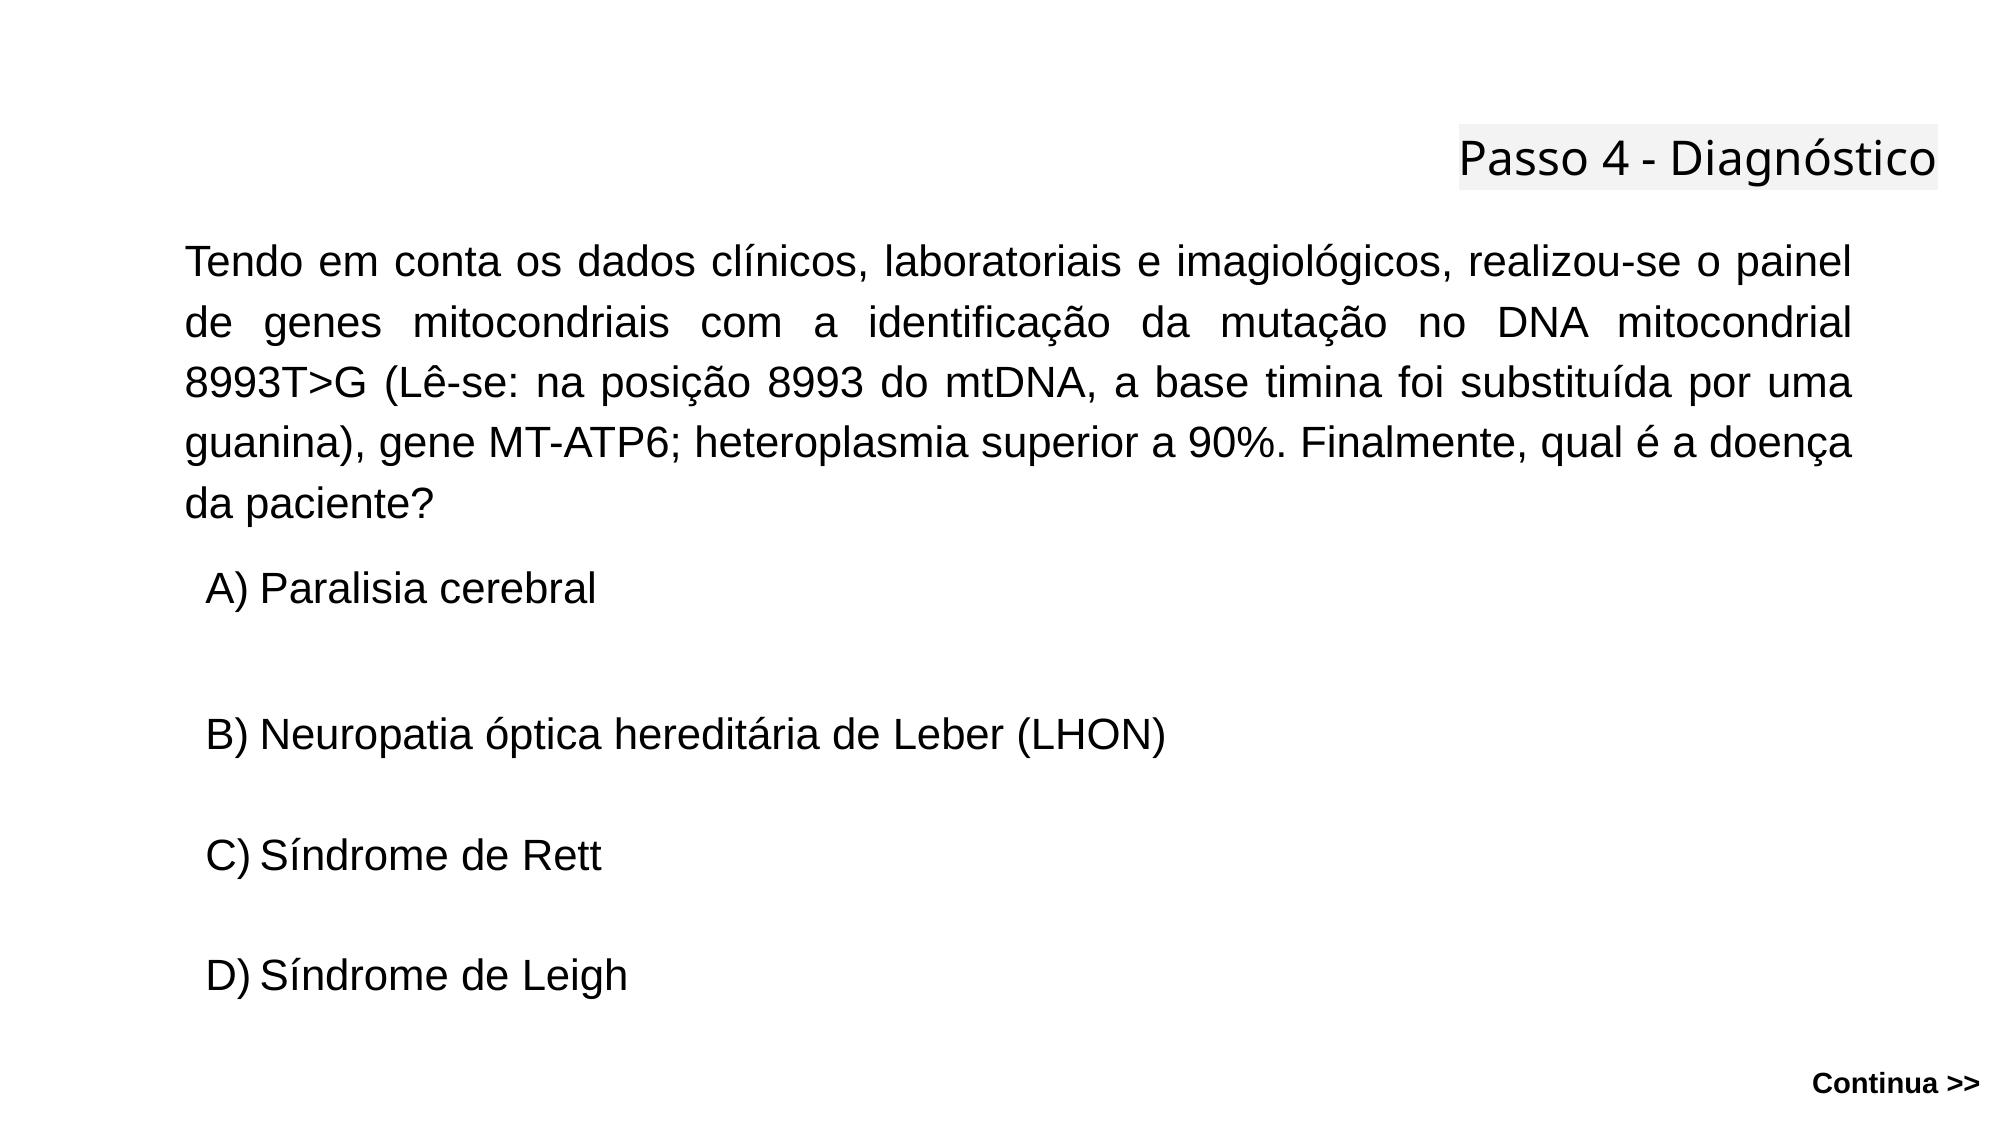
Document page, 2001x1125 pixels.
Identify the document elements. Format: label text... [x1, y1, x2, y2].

text_box Tendo em conta os dados clínicos, laboratoriais e imagiológicos, realizou-se o painel de genes mitocondriais com a identificação da mutação no DNA mitocondrial 8993T>G (Lê-se: na posição 8993 do mtDNA, a base timina foi substituída por uma guanina), gene MT-ATP6; heteroplasmia superior a 90%. Finalmente, qual é a doença da paciente? Paralisia cerebral Neuropatia óptica hereditária de Leber (LHON) Síndrome de Rett Síndrome de Leigh [169, 210, 1869, 1015]
list Passo 4 - Diagnóstico [1396, 126, 2000, 196]
text_box Continua >> [1797, 1047, 2000, 1115]
